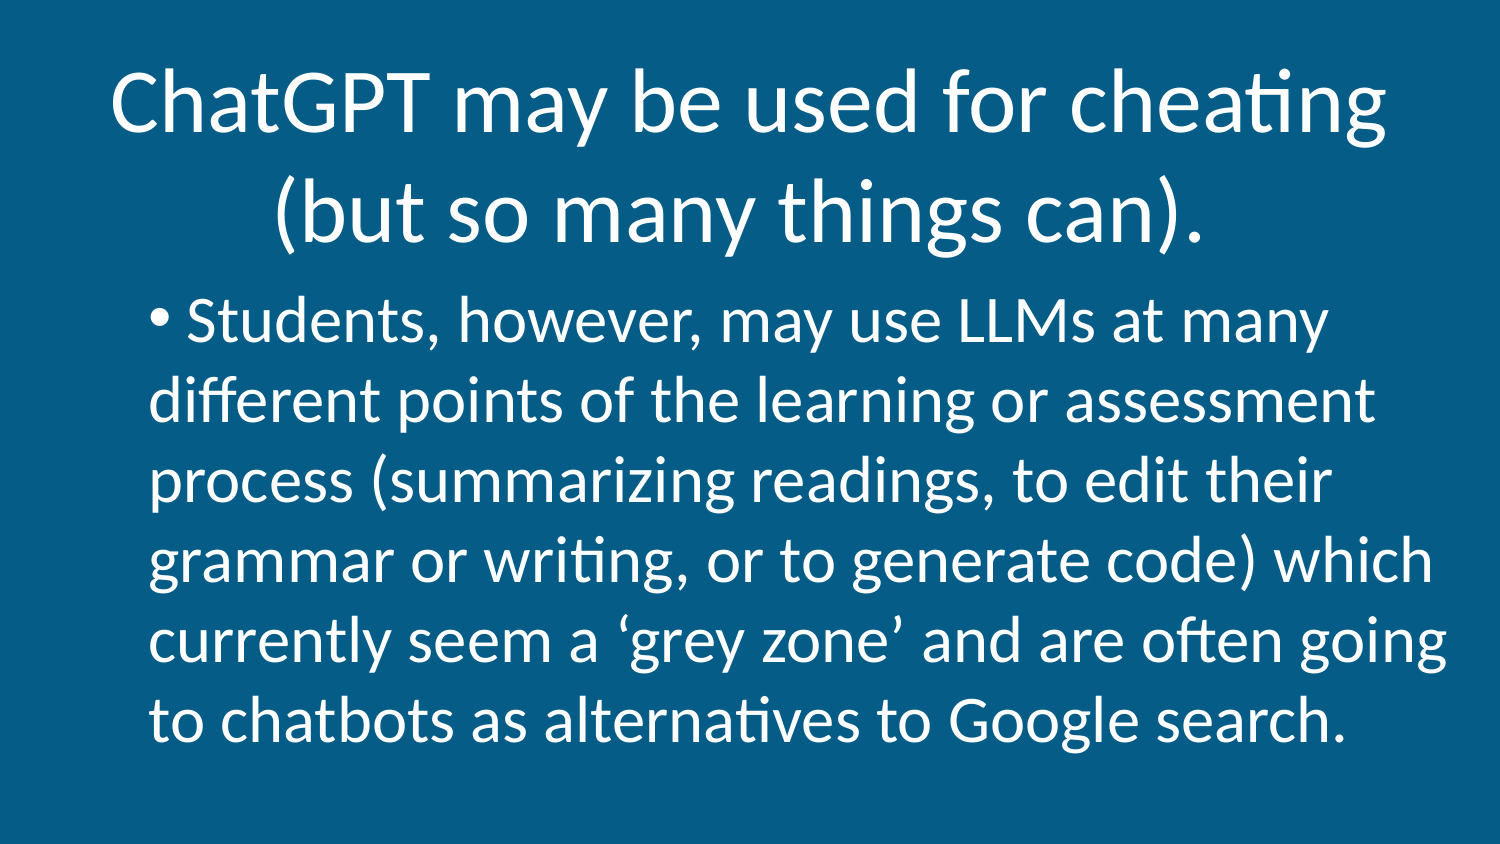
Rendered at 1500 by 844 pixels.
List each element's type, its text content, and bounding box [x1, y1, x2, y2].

list Students, however, may use LLMs at many different points of the learning or assessment process (summarizing readings, to edit their grammar or writing, or to generate code) which currently seem a ‘grey zone’ and are often going to chatbots as alternatives to Google search. [75, 268, 1465, 844]
title ChatGPT may be used for cheating (but so many things can). [75, 33, 1426, 293]
